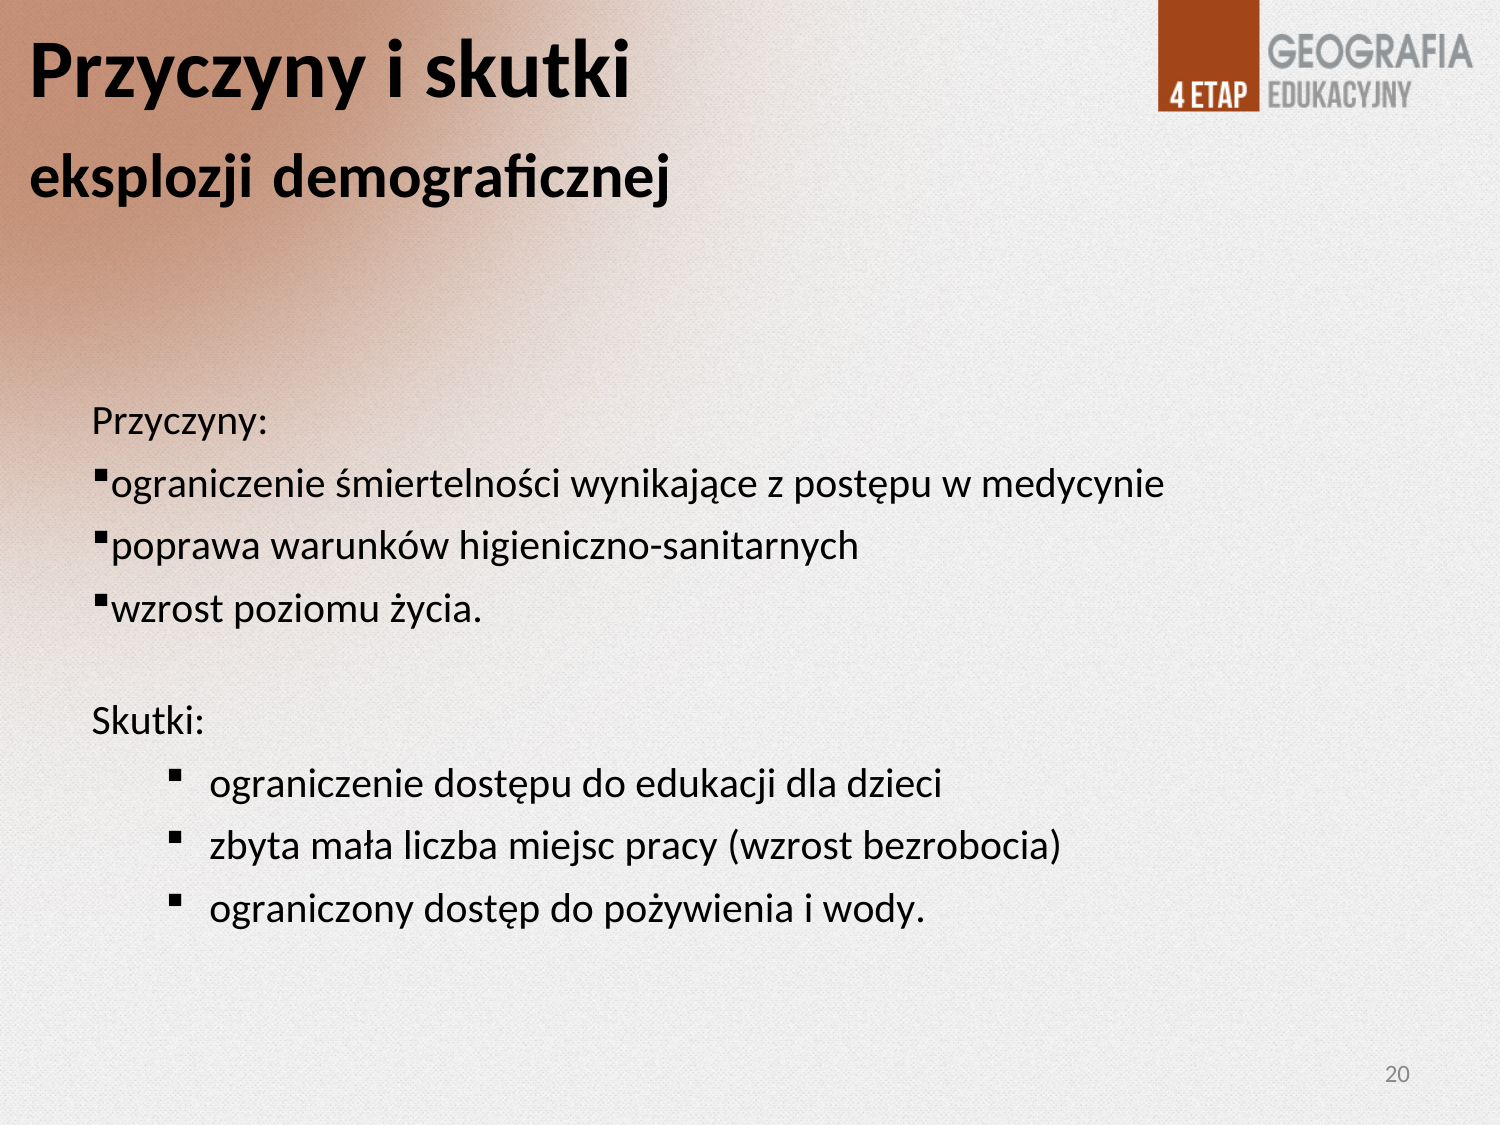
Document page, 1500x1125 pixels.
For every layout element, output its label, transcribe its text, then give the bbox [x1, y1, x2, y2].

text_box <numer> [1074, 1042, 1426, 1103]
text_box Przyczyny i skutki eksplozji demograficznej [14, 6, 1365, 222]
picture [0, 0, 1500, 1125]
text_box Przyczyny: ograniczenie śmiertelności wynikające z postępu w medycynie poprawa warunków higieniczno-sanitarnych wzrost poziomu życia. Skutki: ograniczenie dostępu do edukacji dla dzieci zbyta mała liczba miejsc pracy (wzrost bezrobocia) ograniczony dostęp do pożywienia i wody. [76, 385, 1424, 939]
